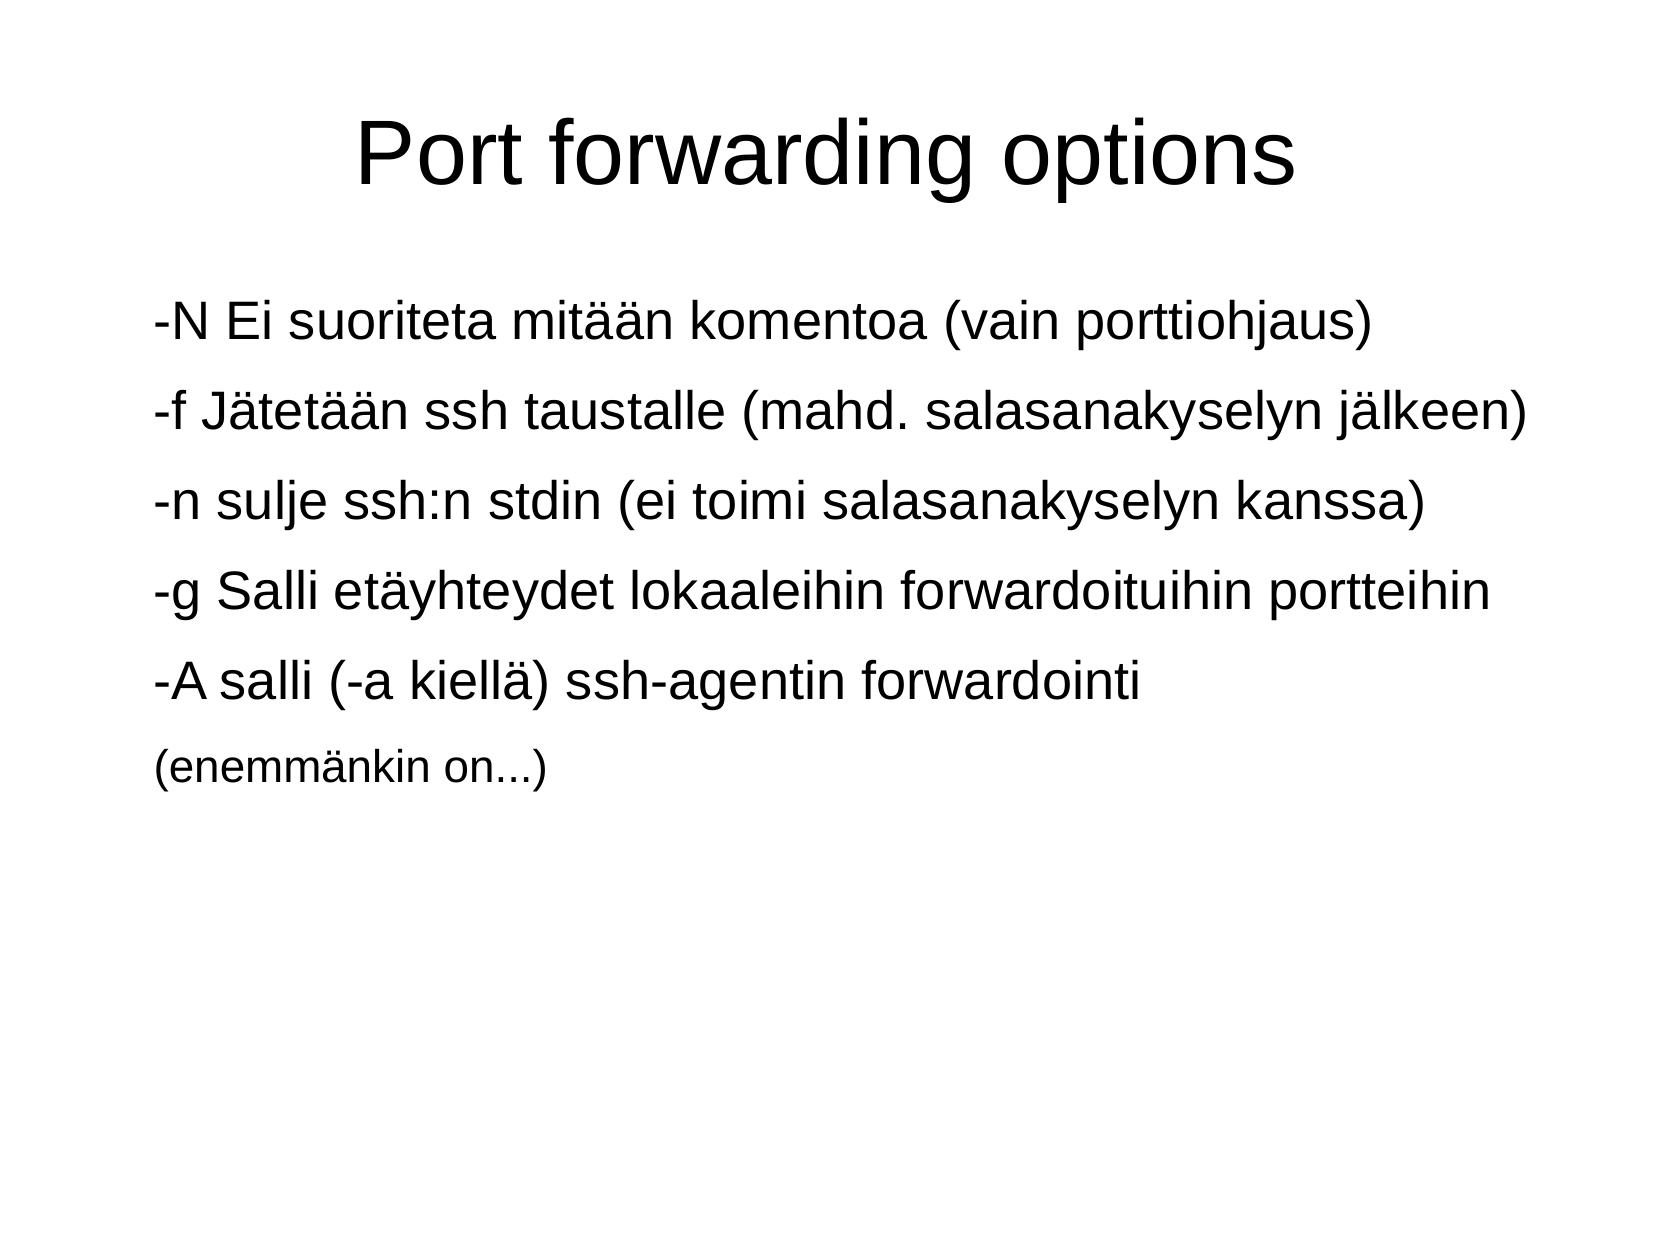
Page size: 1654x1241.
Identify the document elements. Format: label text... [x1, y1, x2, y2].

list -N Ei suoriteta mitään komentoa (vain porttiohjaus) -f Jätetään ssh taustalle (mahd. salasanakyselyn jälkeen) -n sulje ssh:n stdin (ei toimi salasanakyselyn kanssa) -g Salli etäyhteydet lokaaleihin forwardoituihin portteihin -A salli (-a kiellä) ssh-agentin forwardointi (enemmänkin on...) [82, 290, 1571, 1010]
title Port forwarding options [82, 49, 1571, 257]
